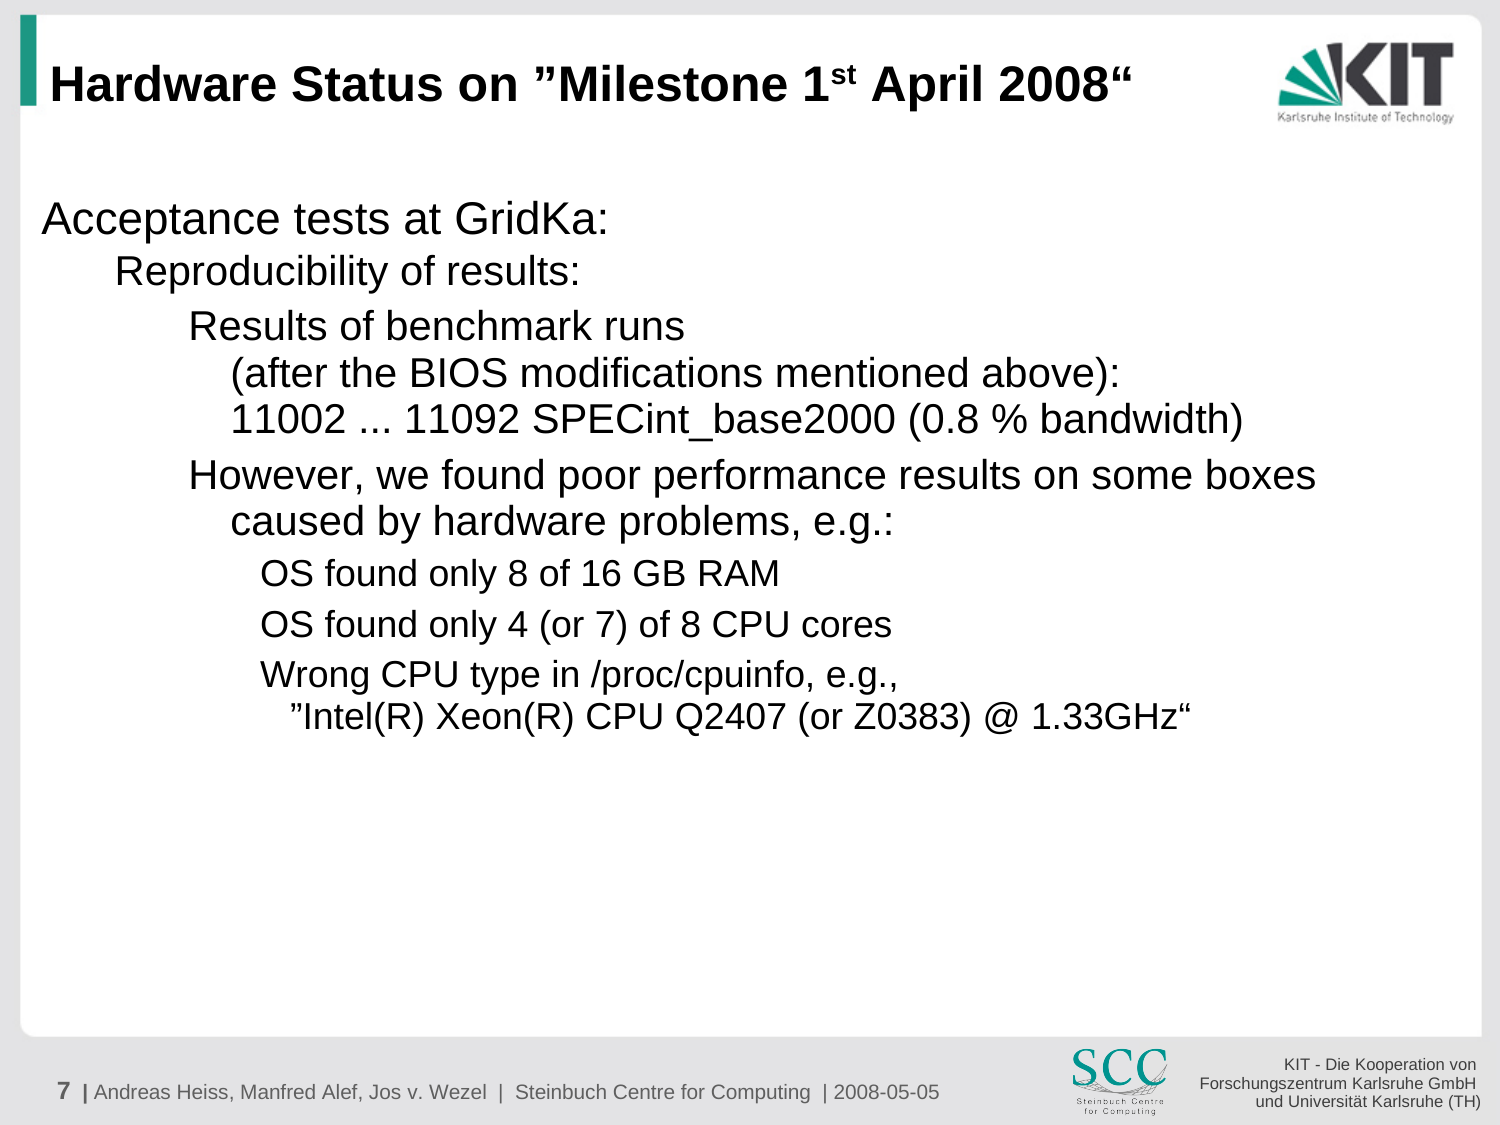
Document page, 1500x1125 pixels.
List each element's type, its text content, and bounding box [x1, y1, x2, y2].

picture [0, 0, 1500, 1125]
list Acceptance tests at GridKa: Reproducibility of results: Results of benchmark runs (after the BIOS modifications mentioned above): 11002 ... 11092 SPECint_base2000 (0.8 % bandwidth) However, we found poor performance results on some boxes caused by hardware problems, e.g.: OS found only 8 of 16 GB RAM OS found only 4 (or 7) of 8 CPU cores Wrong CPU type in /proc/cpuinfo, e.g., ”Intel(R) Xeon(R) CPU Q2407 (or Z0383) @ 1.33GHz“ [41, 196, 1459, 1012]
title Hardware Status on ”Milestone 1st April 2008“ [49, 36, 1247, 137]
